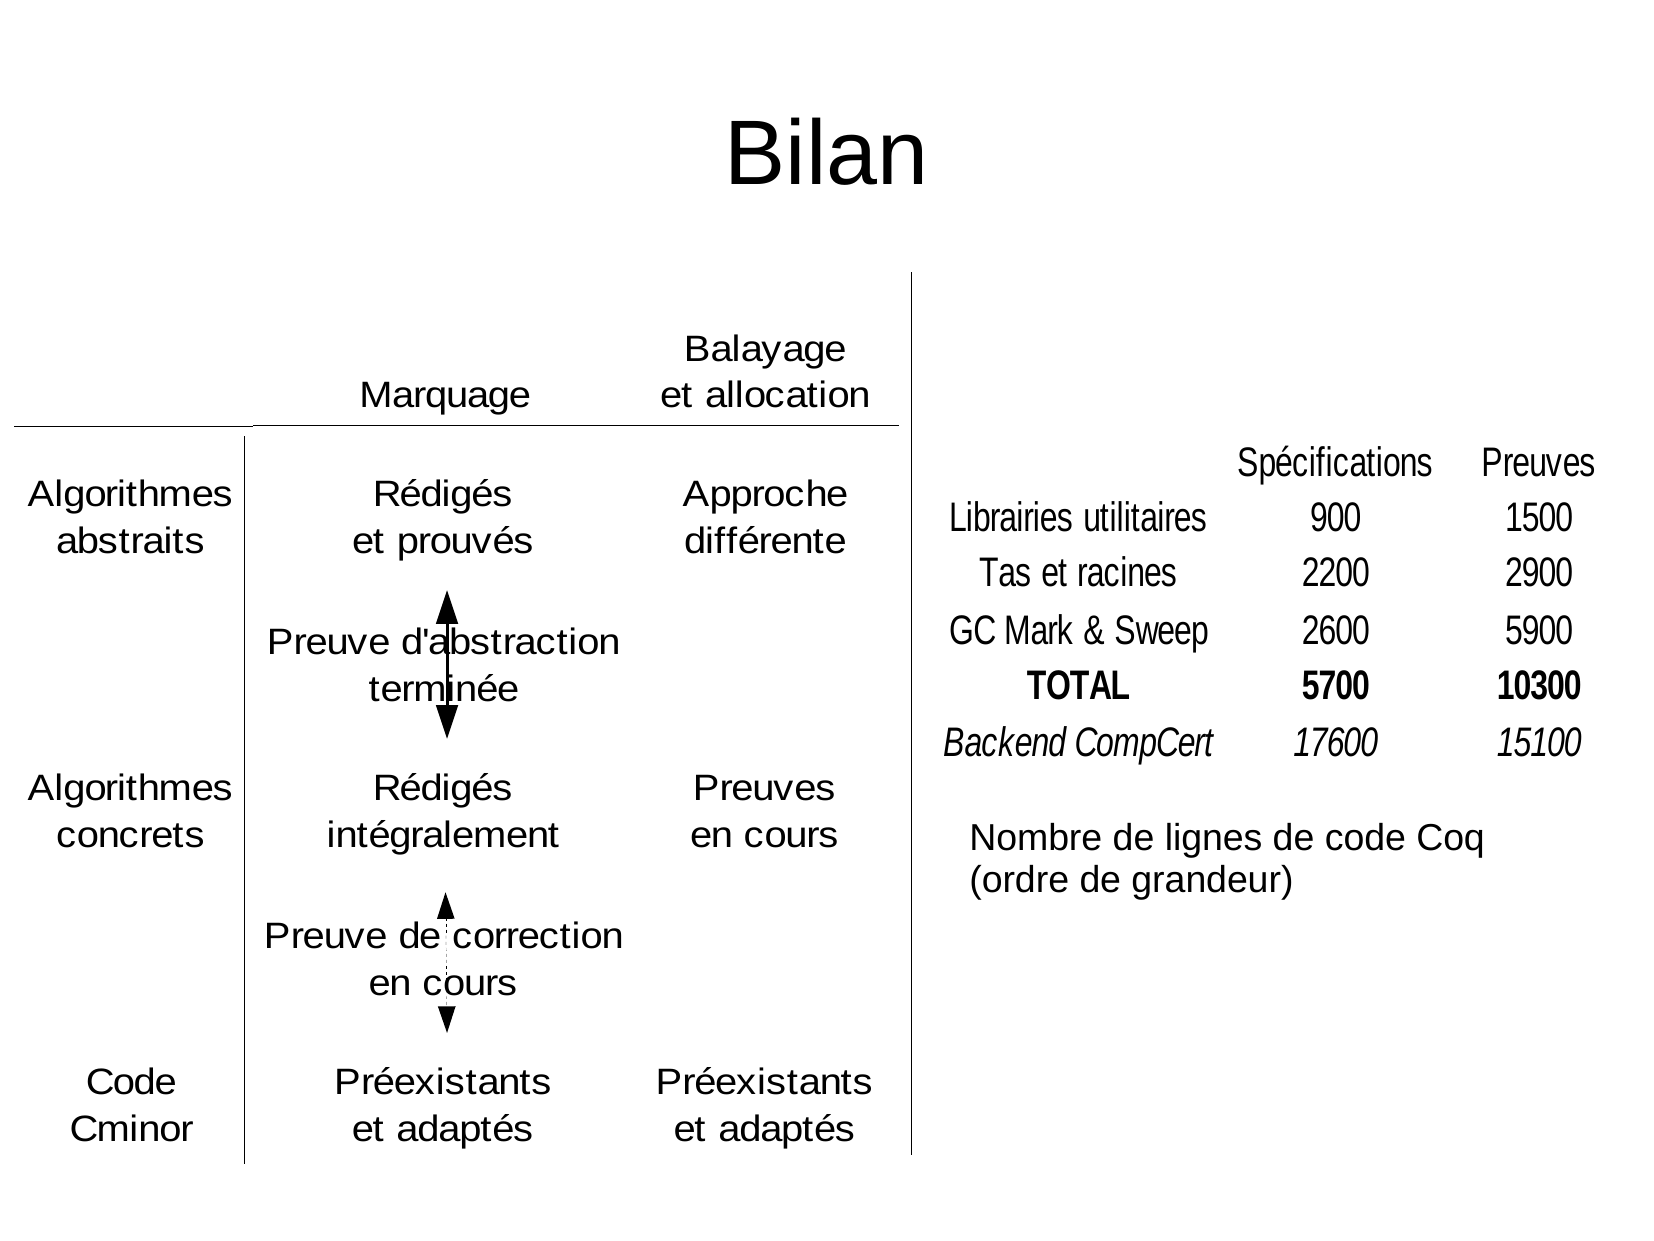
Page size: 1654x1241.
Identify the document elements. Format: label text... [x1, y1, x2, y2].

title Bilan [82, 56, 1571, 250]
chart [923, 437, 1644, 778]
chart [12, 324, 893, 1161]
text_box Nombre de lignes de code Coq (ordre de grandeur) [954, 809, 1500, 918]
